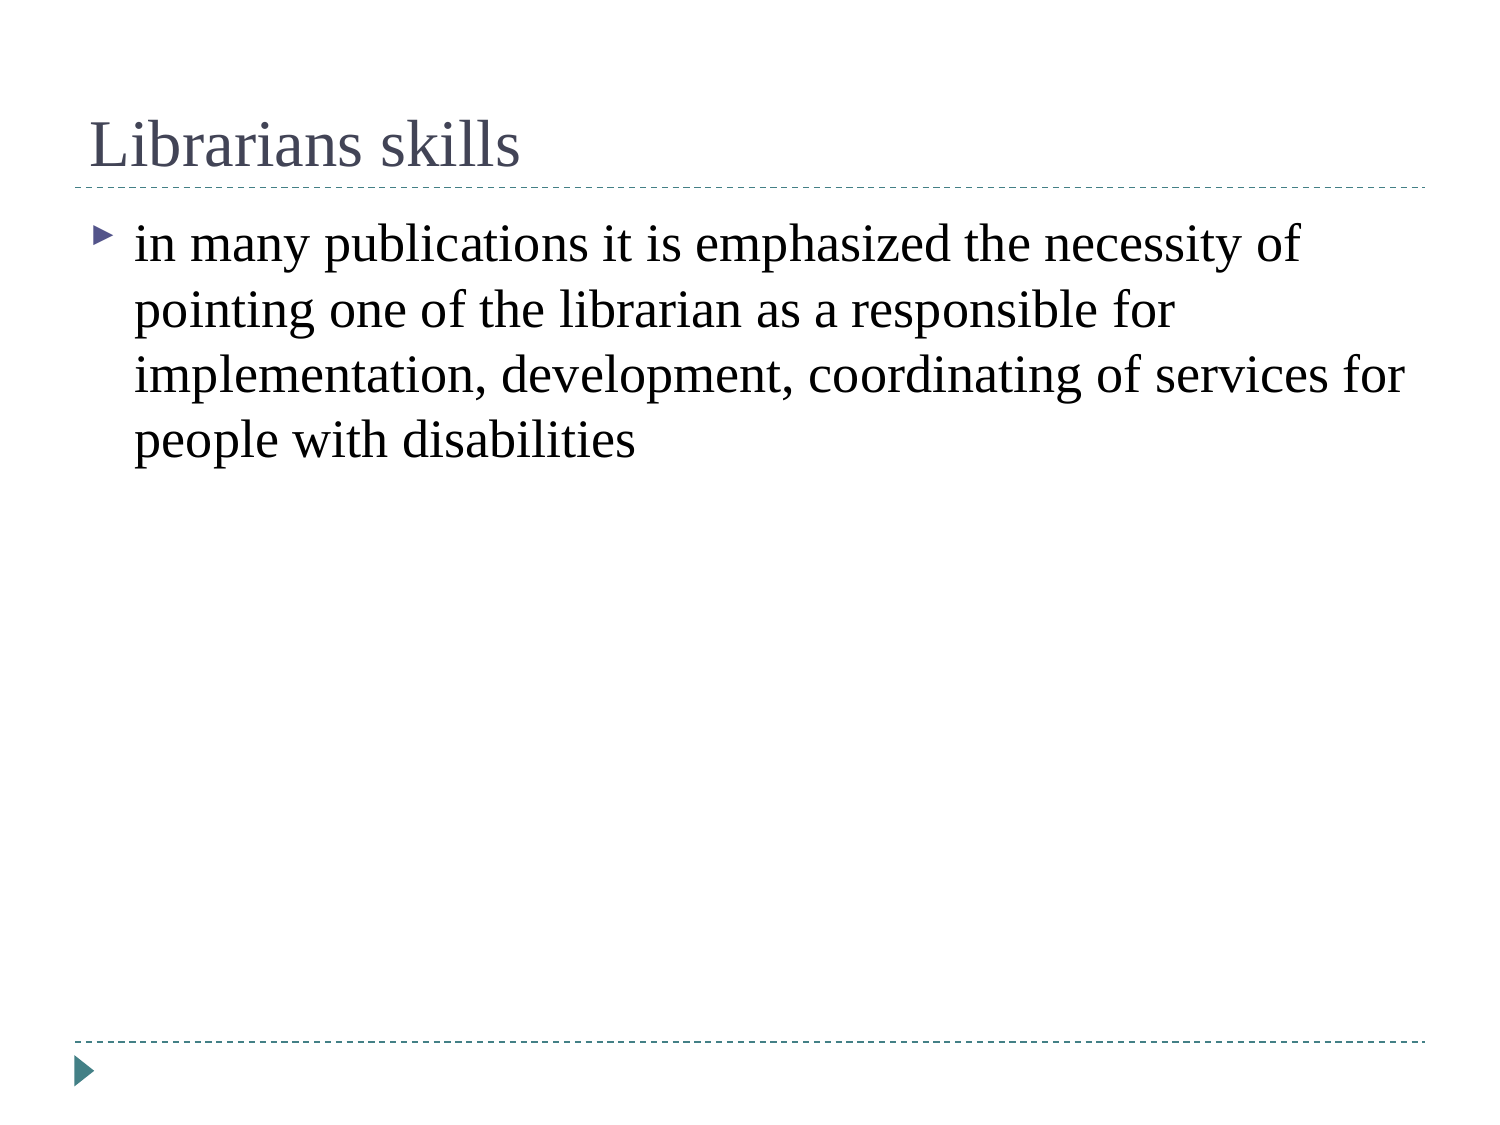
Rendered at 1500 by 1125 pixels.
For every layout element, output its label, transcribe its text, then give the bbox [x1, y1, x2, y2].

list in many publications it is emphasized the necessity of pointing one of the librarian as a responsible for implementation, development, coordinating of services for people with disabilities [75, 200, 1426, 1010]
title Librarians skills [75, 24, 1426, 188]
